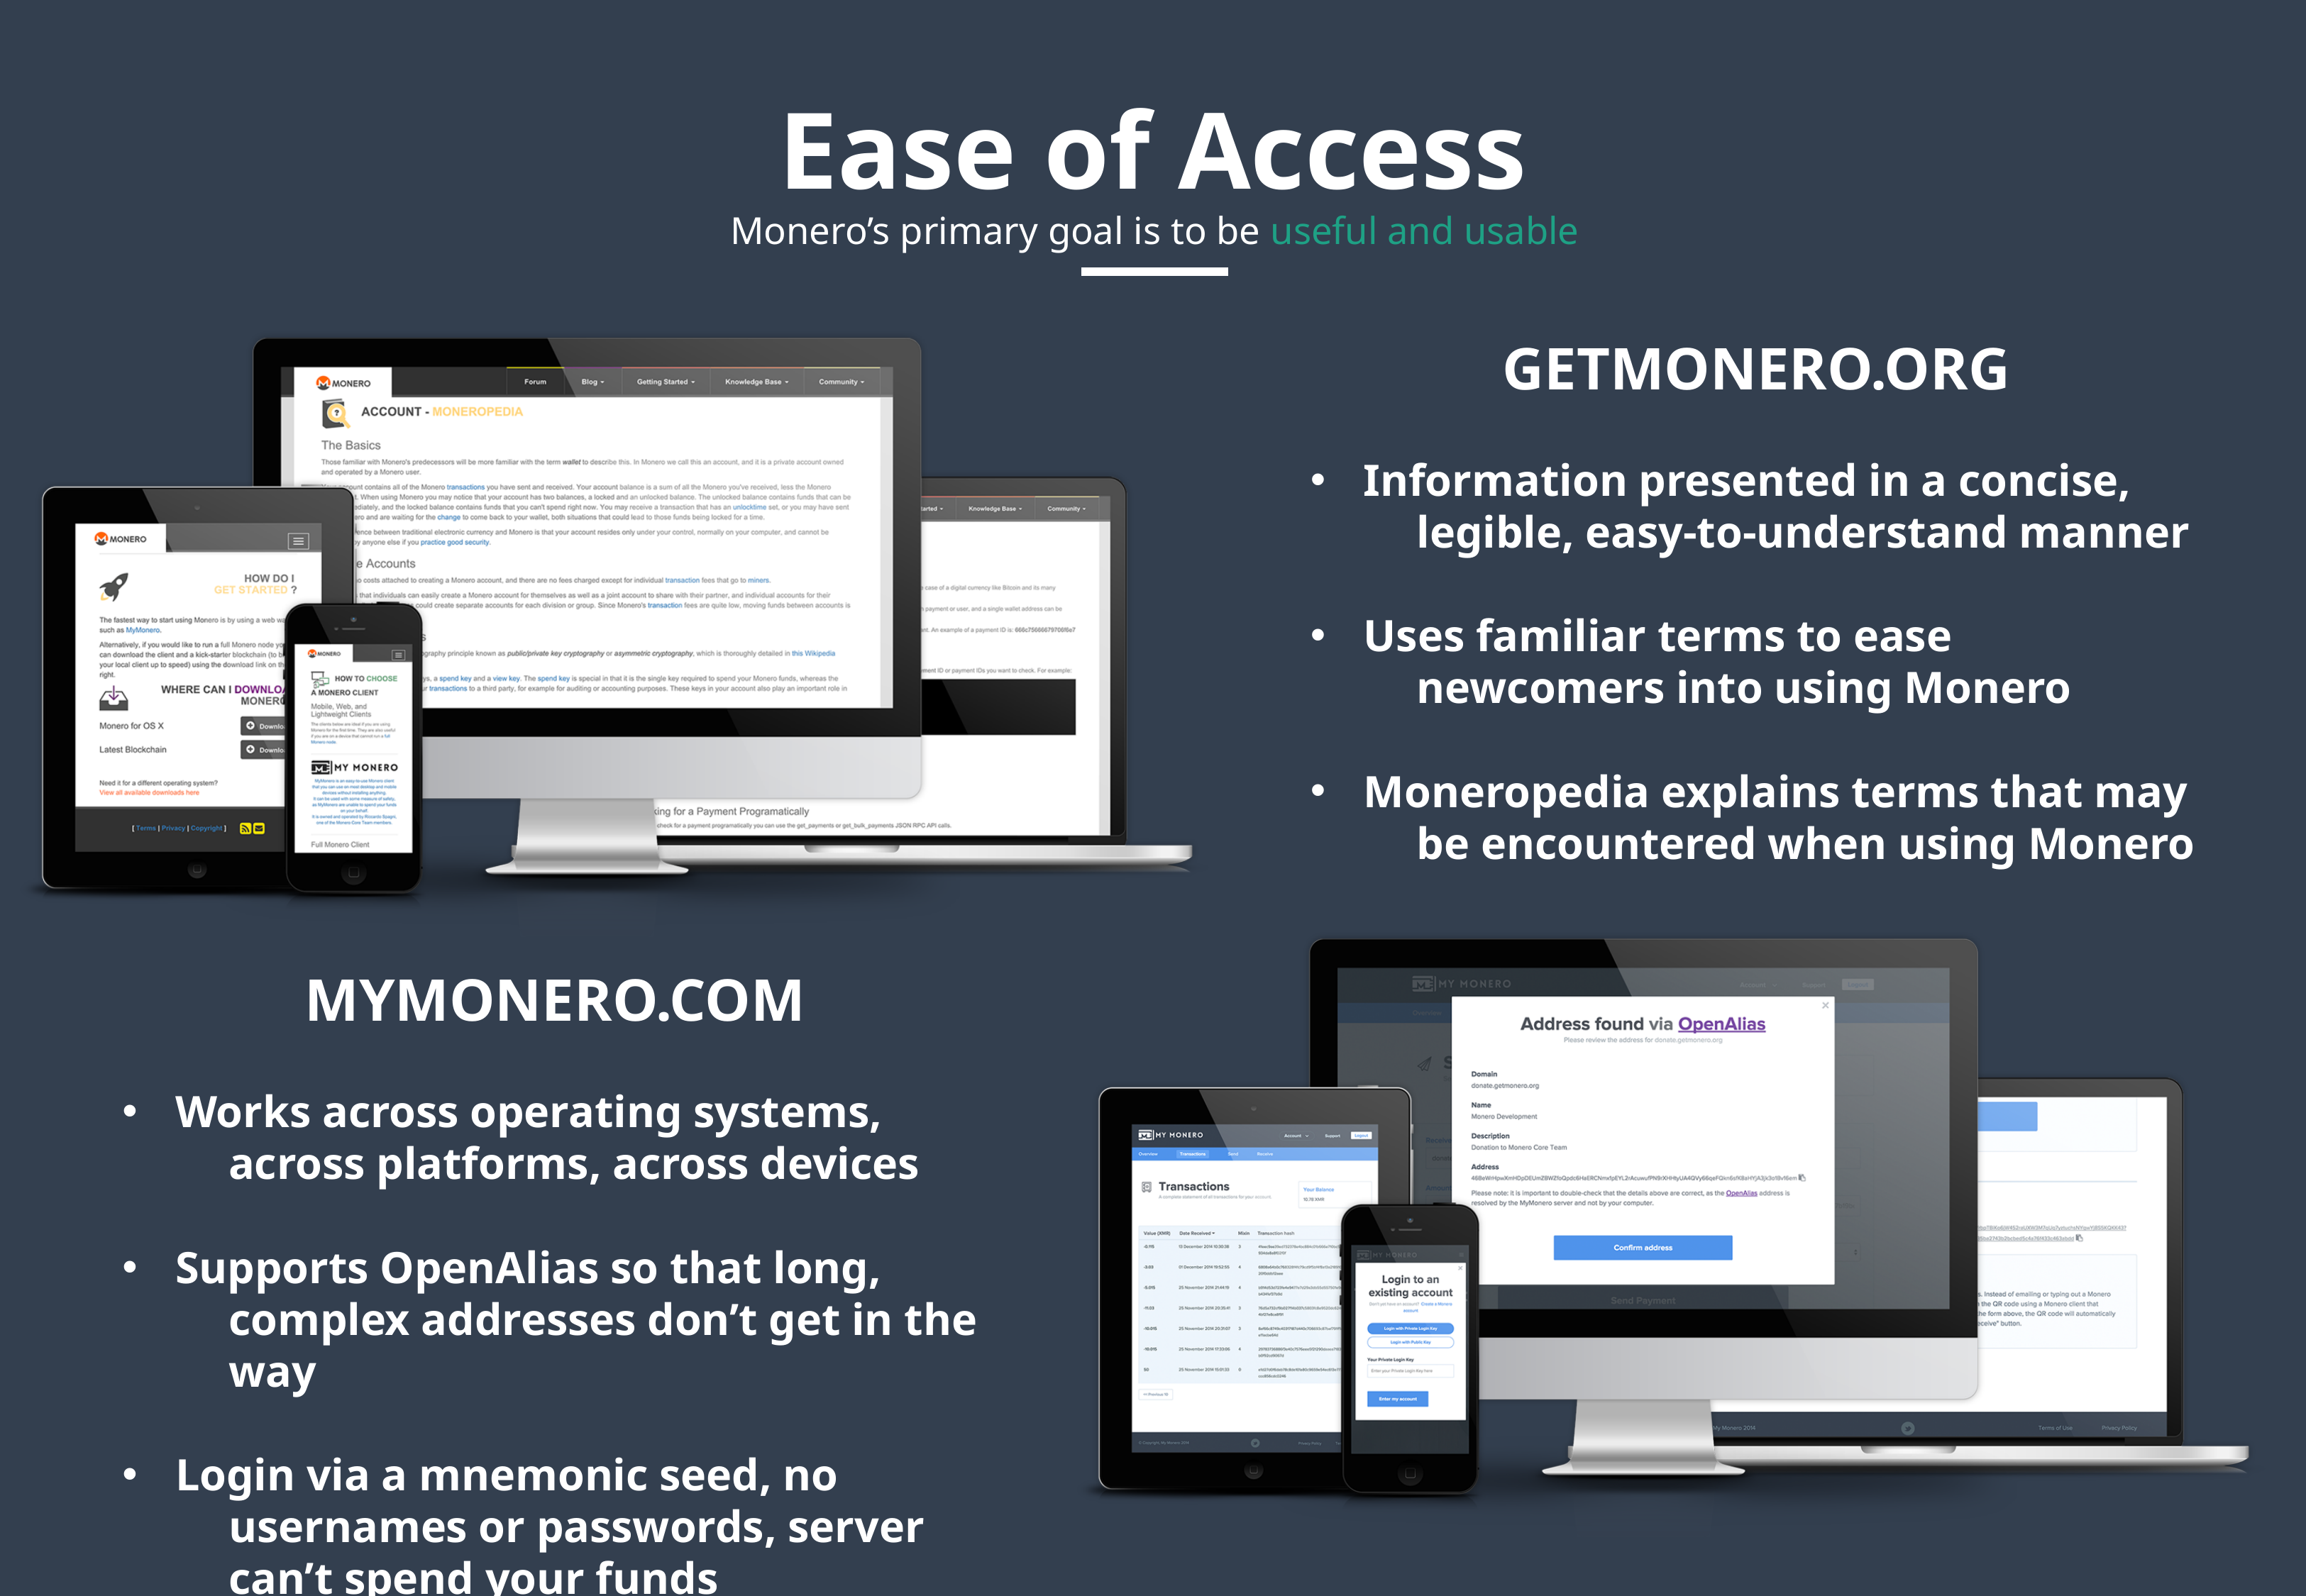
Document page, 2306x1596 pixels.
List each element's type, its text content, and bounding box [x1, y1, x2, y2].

text_box Ease of Access [568, 79, 1738, 216]
text_box [1081, 268, 1228, 276]
picture [0, 293, 2306, 1540]
text_box GETMONERO.ORG Information presented in a concise, legible, easy-to-understand manner Uses familiar terms to ease newcomers into using Monero Moneropedia explains terms that may be encountered when using Monero [1293, 323, 2220, 882]
text_box MYMONERO.COM Works across operating systems, across platforms, across devices Supports OpenAlias so that long, complex addresses don’t get in the way Login via a mnemonic seed, no usernames or passwords, server can’t spend your funds [104, 955, 1032, 1514]
text_box Monero’s primary goal is to be useful and usable [603, 188, 1706, 268]
